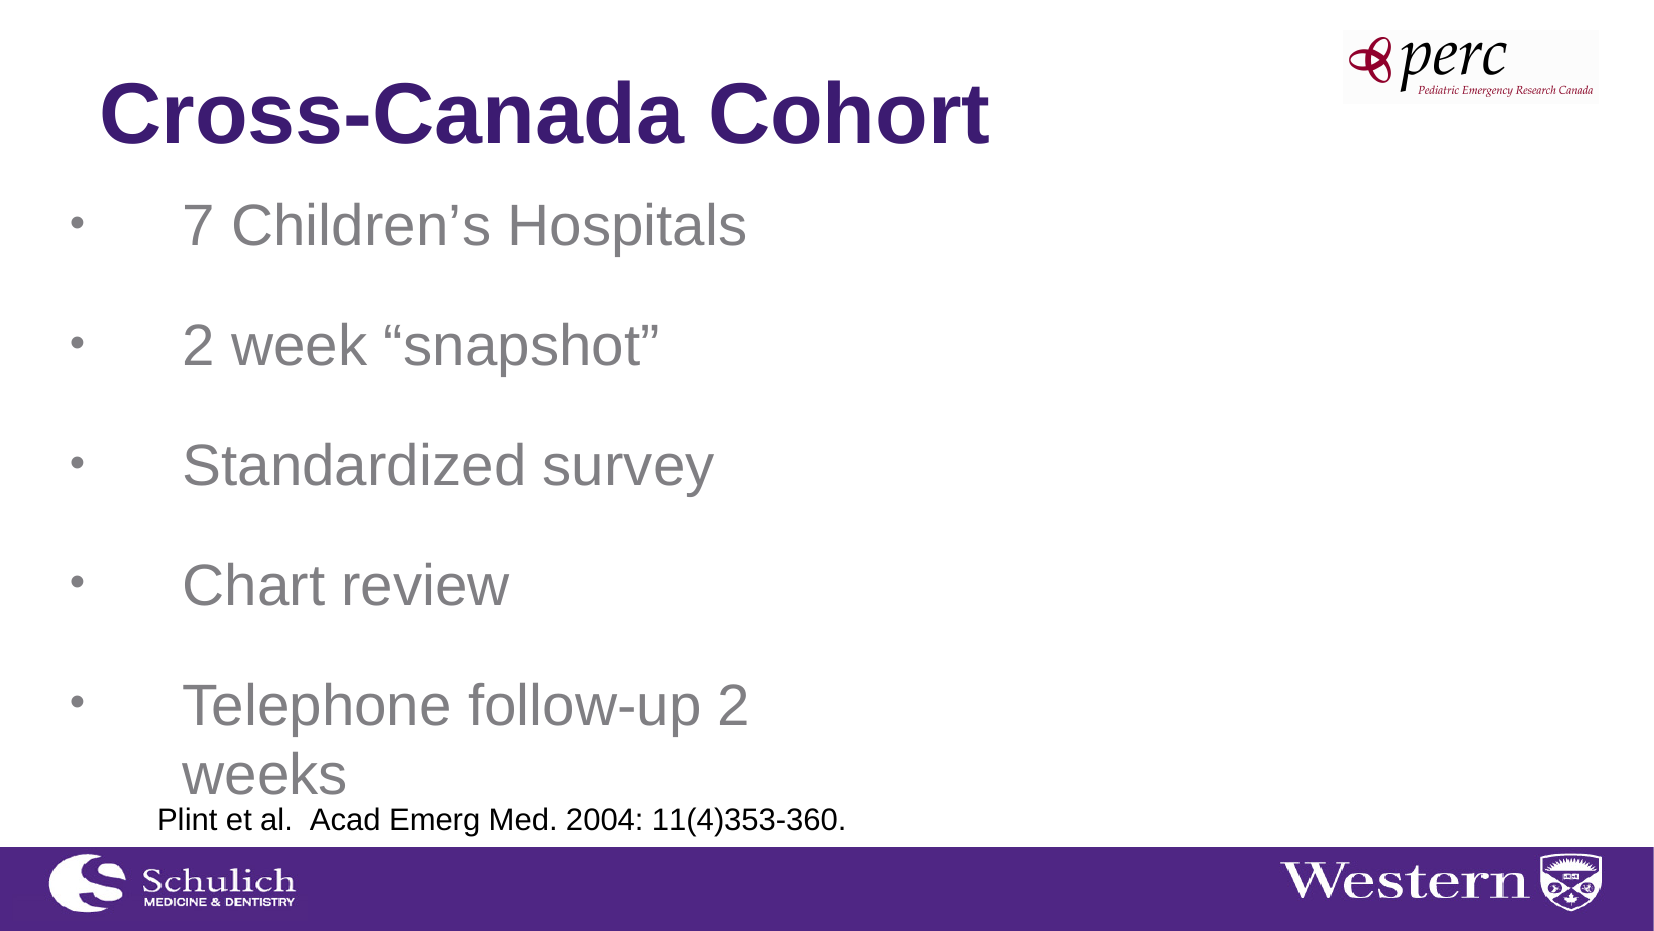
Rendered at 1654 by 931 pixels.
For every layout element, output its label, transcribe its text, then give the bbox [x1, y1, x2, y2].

picture [896, 187, 1654, 931]
title Cross-Canada Cohort [84, 30, 1654, 187]
text_box Plint et al. Acad Emerg Med. 2004: 11(4)353-360. [142, 791, 1383, 844]
list 7 Children’s Hospitals 2 week “snapshot” Standardized survey Chart review Telephone follow-up 2 weeks [55, 180, 896, 931]
picture [0, 0, 1654, 931]
